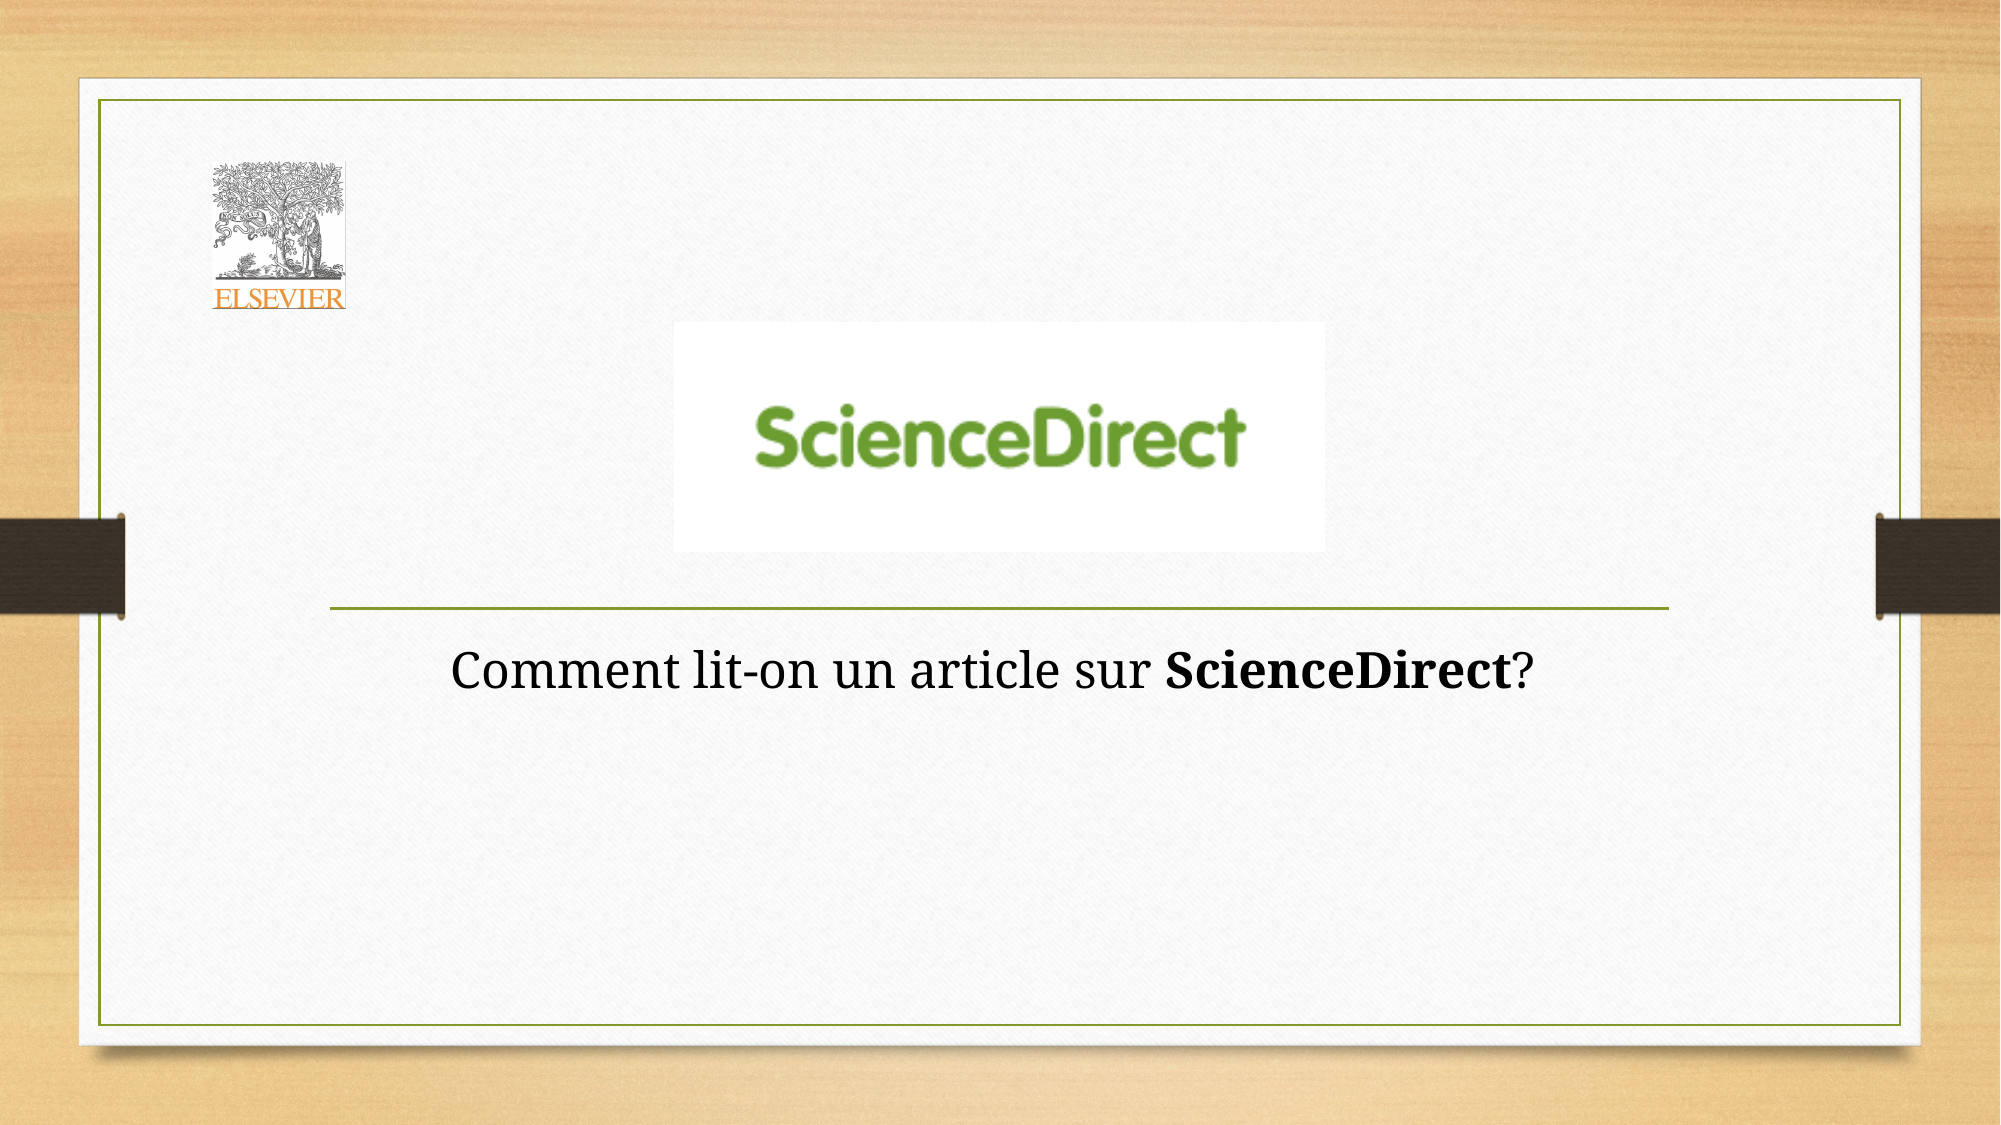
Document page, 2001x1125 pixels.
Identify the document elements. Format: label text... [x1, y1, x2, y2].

picture [674, 322, 1325, 552]
picture [212, 161, 346, 309]
list Comment lit-on un article sur ScienceDirect? [330, 630, 1669, 788]
